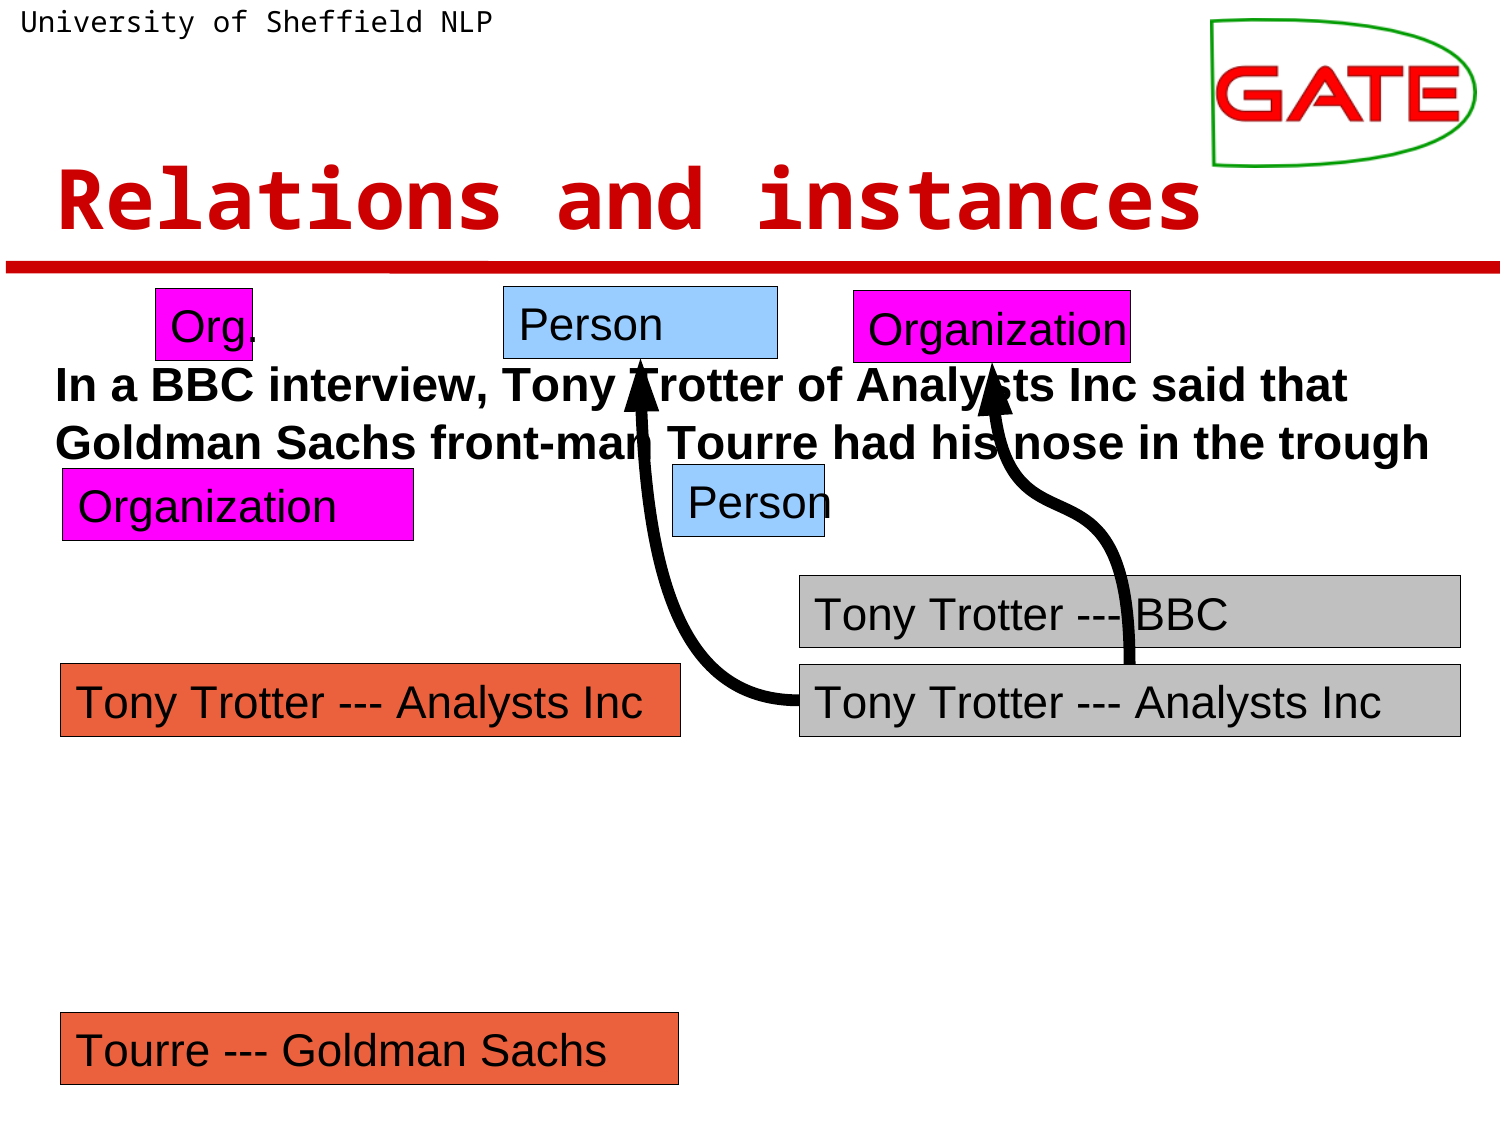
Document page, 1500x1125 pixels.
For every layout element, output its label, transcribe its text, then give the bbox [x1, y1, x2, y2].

text_box Tourre --- Goldman Sachs [60, 1012, 679, 1085]
text_box Person [672, 477, 825, 537]
text_box Tony Trotter --- Analysts Inc [799, 664, 1461, 737]
text_box Person [503, 286, 778, 346]
text_box In a BBC interview, Tony Trotter of Analysts Inc said that Goldman Sachs front-man Tourre had his nose in the trough [40, 346, 1477, 477]
title Relations and instances [41, 37, 1391, 254]
text_box Organization [62, 477, 414, 541]
text_box Tony Trotter --- BBC [1127, 575, 1461, 648]
picture [1210, 18, 1477, 168]
text_box Org. [155, 288, 253, 346]
text_box Tony Trotter --- BBC [799, 575, 1123, 648]
text_box Organization [853, 290, 1131, 346]
text_box Org. [226, 320, 238, 339]
text_box Tony Trotter --- Analysts Inc [60, 663, 681, 737]
